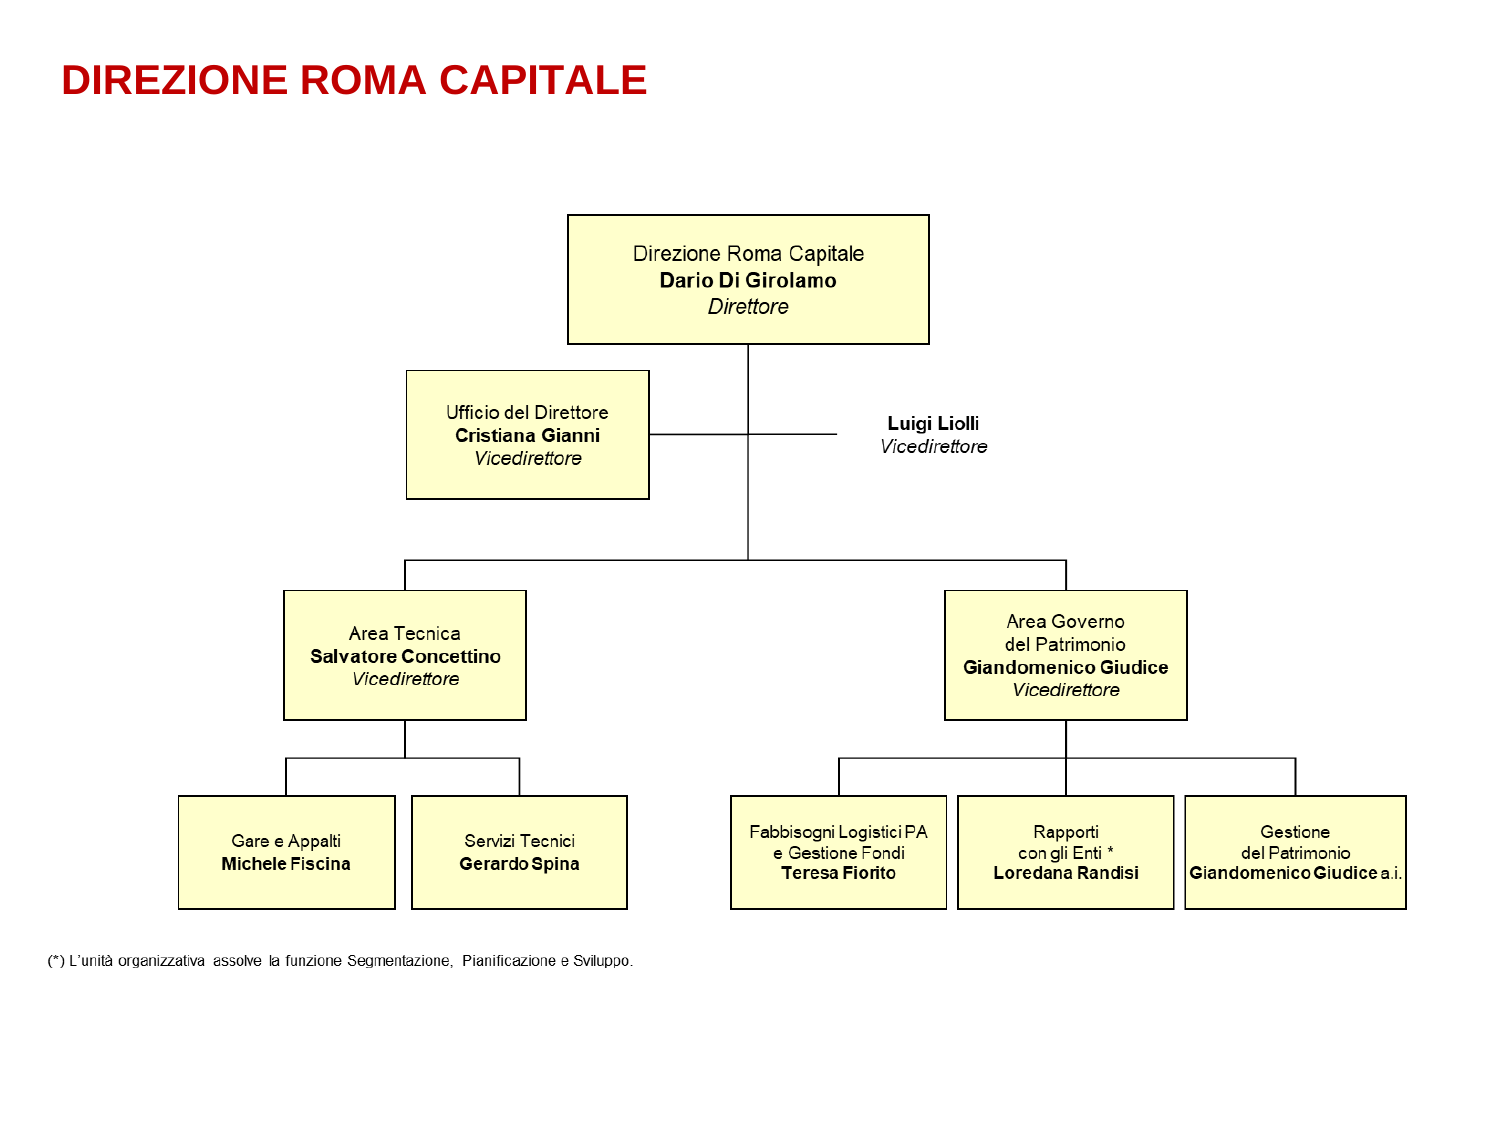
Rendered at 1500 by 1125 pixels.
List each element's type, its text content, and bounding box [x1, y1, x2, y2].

picture [33, 214, 1413, 978]
text_box DIREZIONE ROMA CAPITALE [46, 45, 1458, 128]
